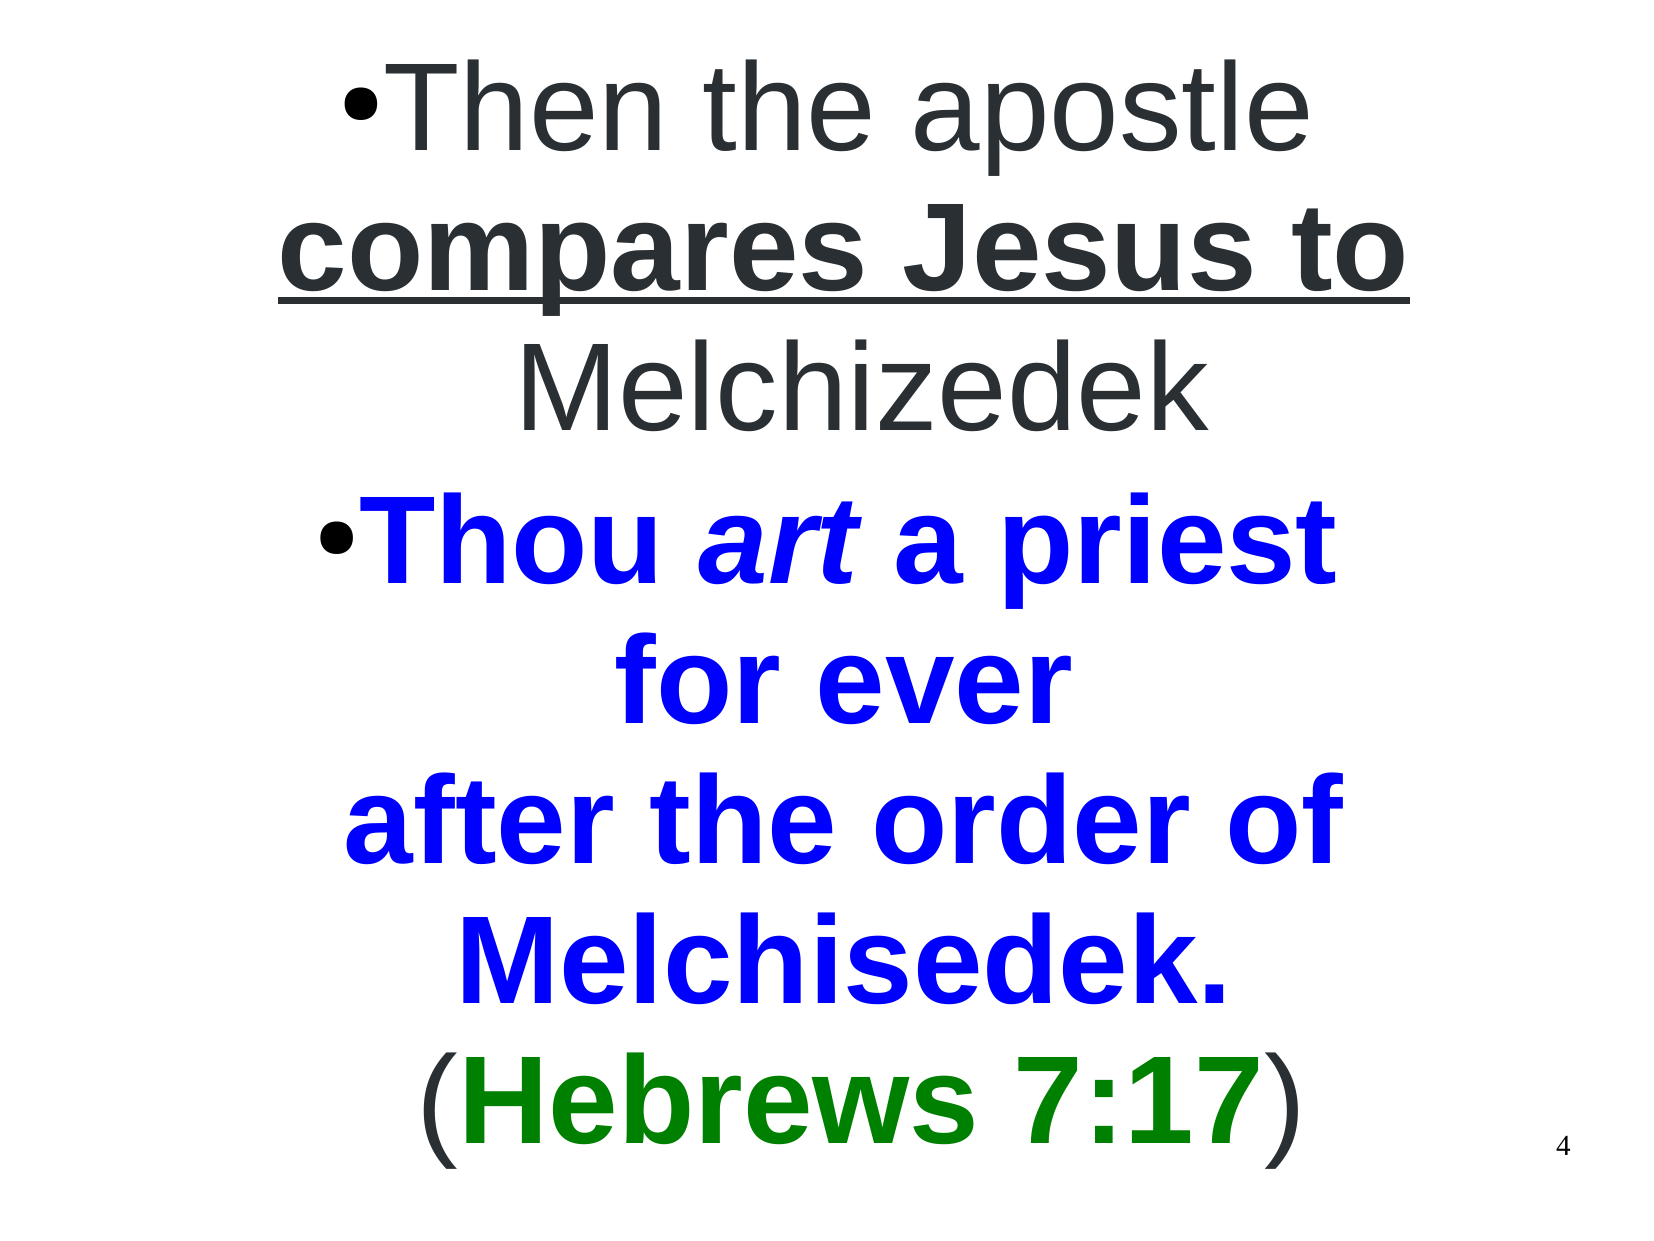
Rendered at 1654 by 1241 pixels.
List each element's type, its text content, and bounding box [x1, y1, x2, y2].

list Then the apostle compares Jesus to Melchizedek Thou art a priest for ever after the order of Melchisedek. (Hebrews 7:17) [37, 37, 1651, 1201]
